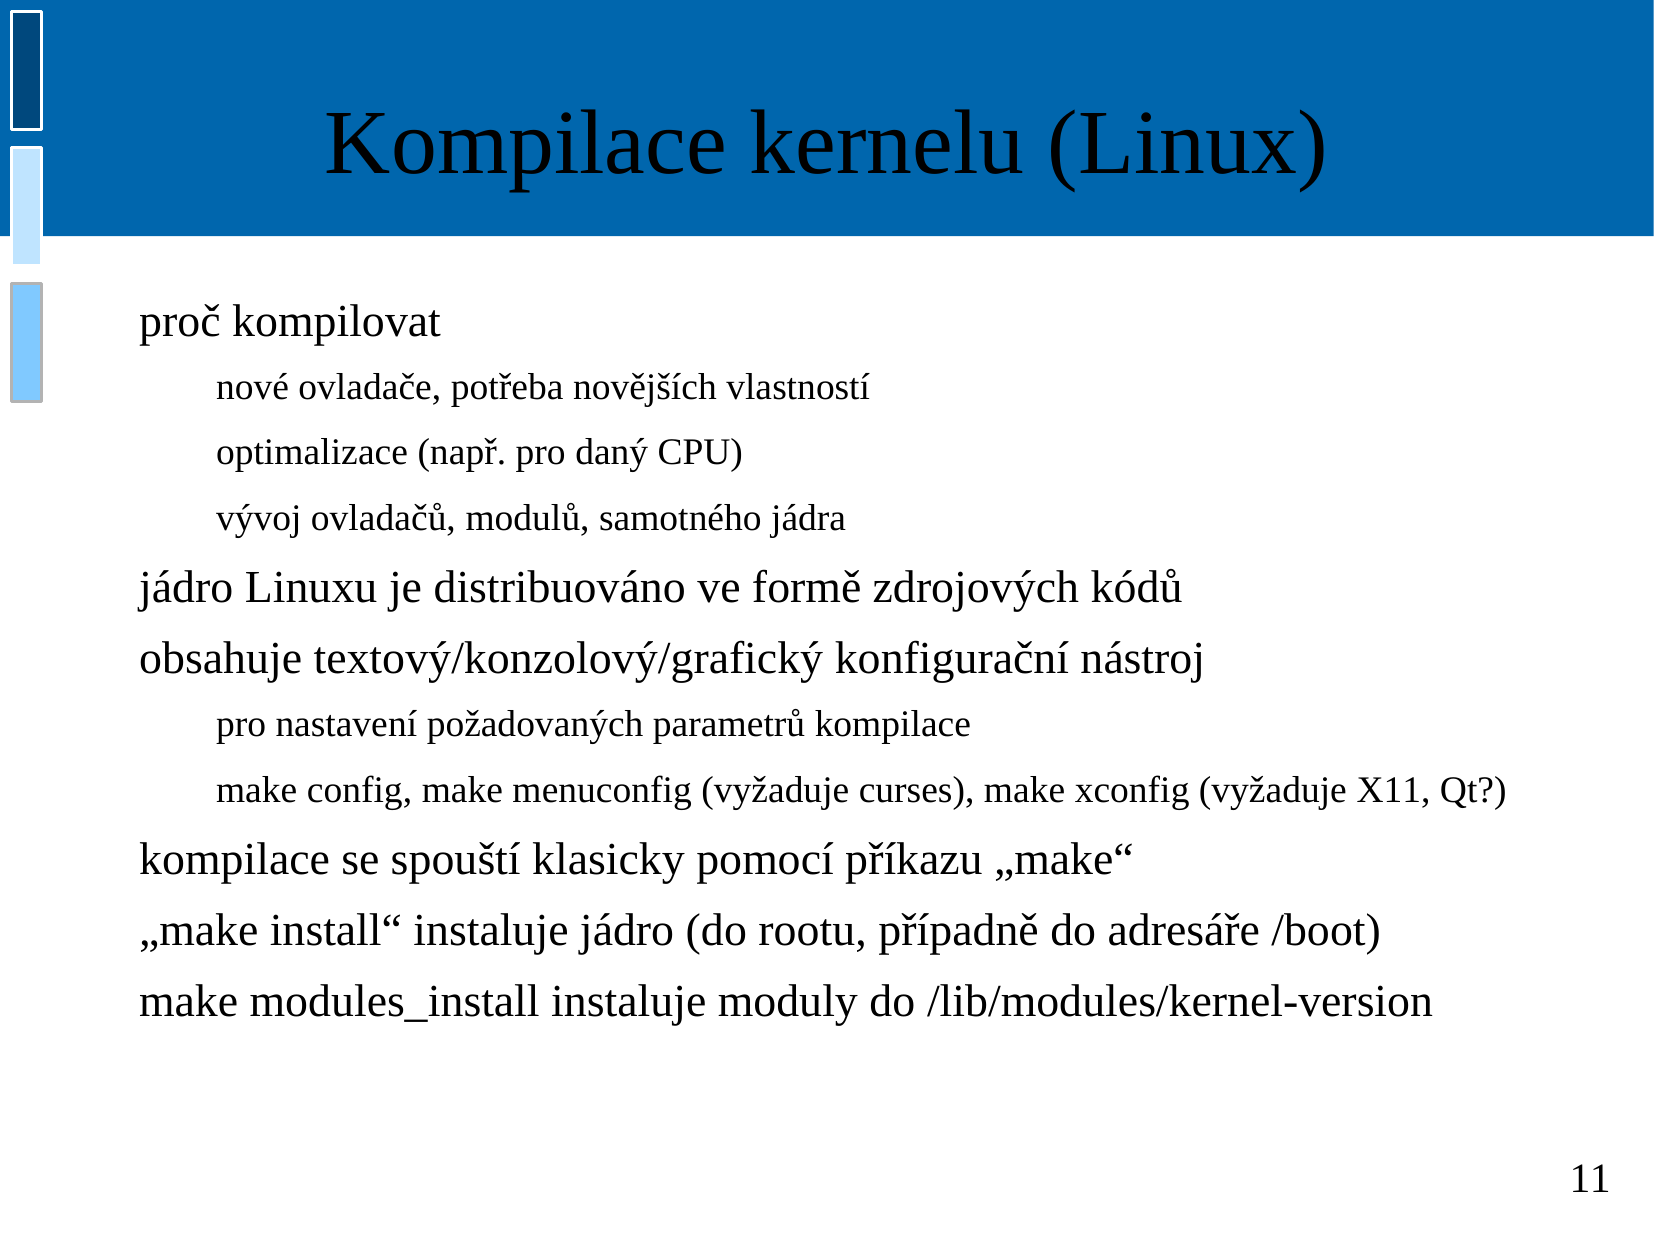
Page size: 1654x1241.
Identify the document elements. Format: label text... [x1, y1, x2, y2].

title Kompilace kernelu (Linux) [121, 49, 1534, 237]
list proč kompilovat nové ovladače, potřeba novějších vlastností optimalizace (např. pro daný CPU) vývoj ovladačů, modulů, samotného jádra jádro Linuxu je distribuováno ve formě zdrojových kódů obsahuje textový/konzolový/grafický konfigurační nástroj pro nastavení požadovaných parametrů kompilace make config, make menuconfig (vyžaduje curses), make xconfig (vyžaduje X11, Qt?) kompilace se spouští klasicky pomocí příkazu „make“ „make install“ instaluje jádro (do rootu, případně do adresáře /boot) make modules_install instaluje moduly do /lib/modules/kernel-version [121, 295, 1534, 1127]
